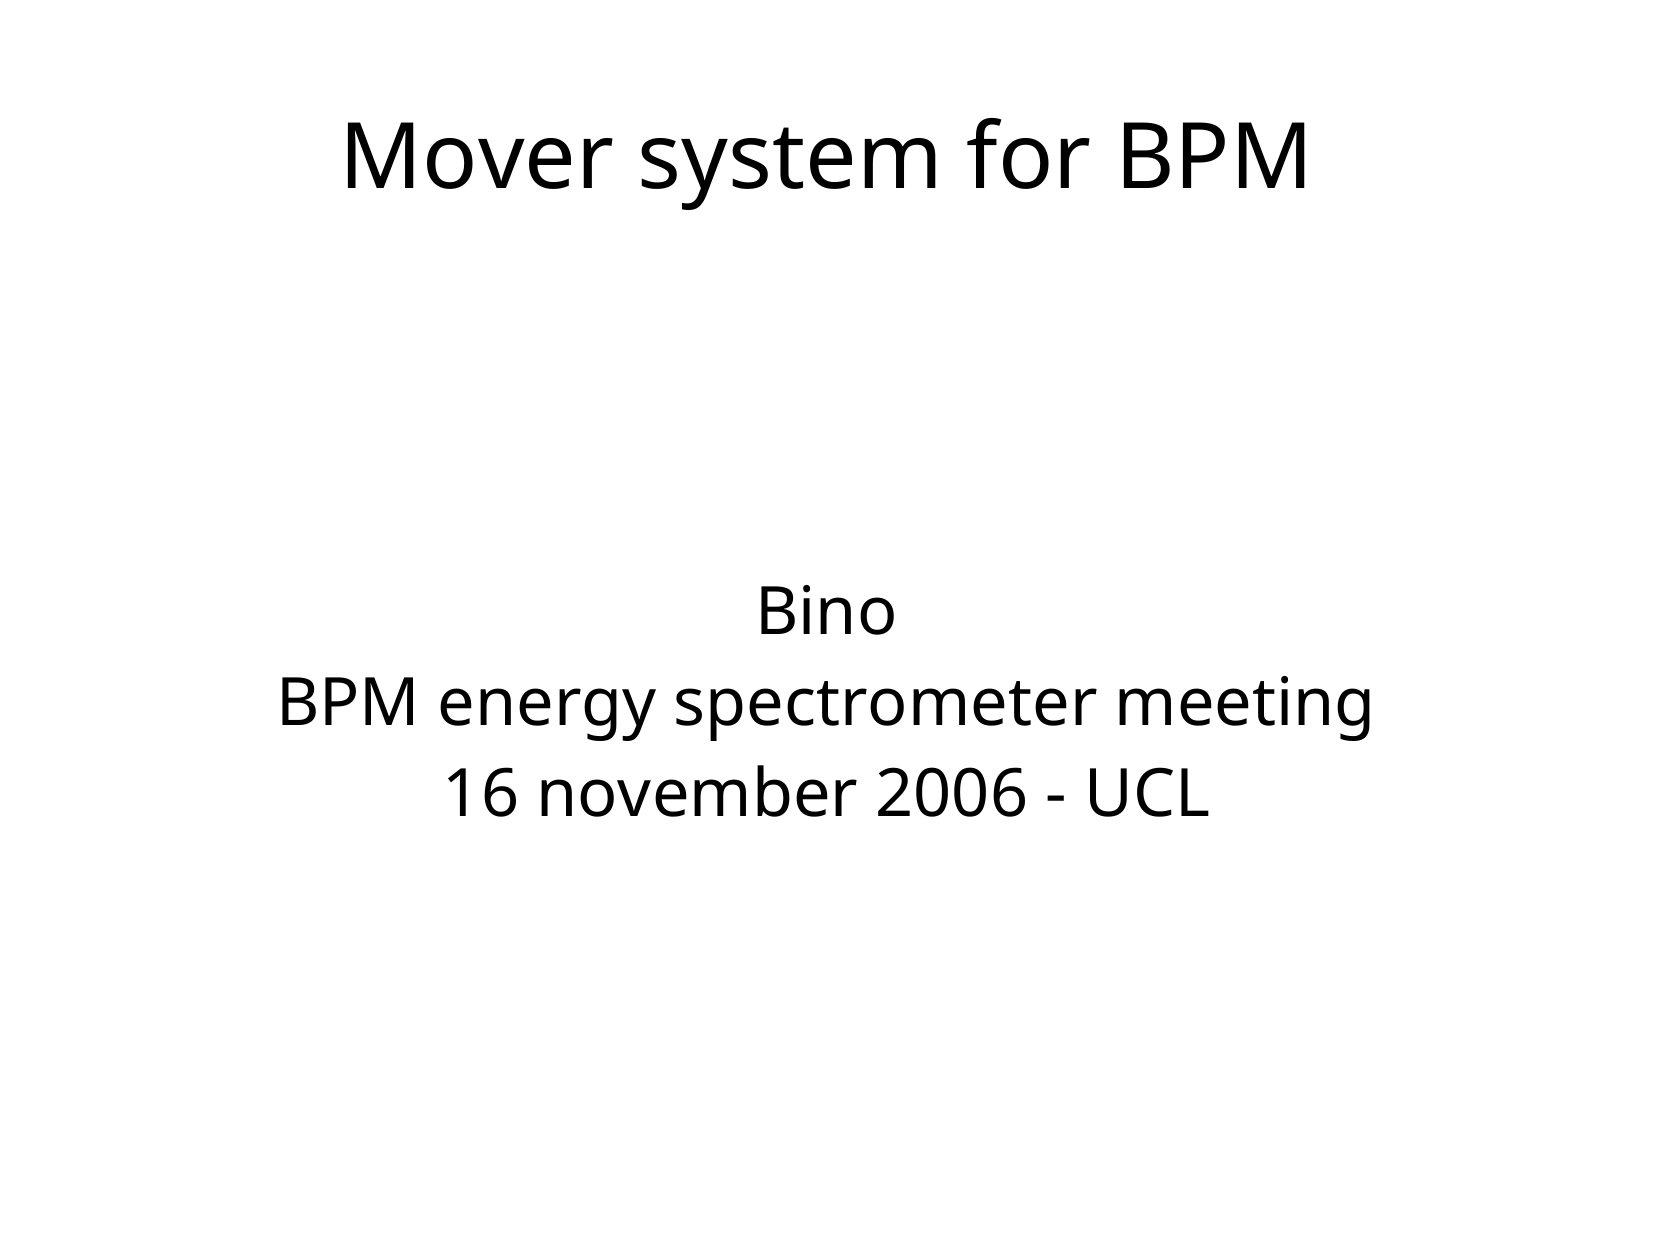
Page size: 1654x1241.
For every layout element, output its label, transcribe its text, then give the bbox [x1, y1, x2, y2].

title Mover system for BPM [82, 49, 1571, 257]
subtitle Bino BPM energy spectrometer meeting 16 november 2006 - UCL [82, 290, 1571, 1109]
